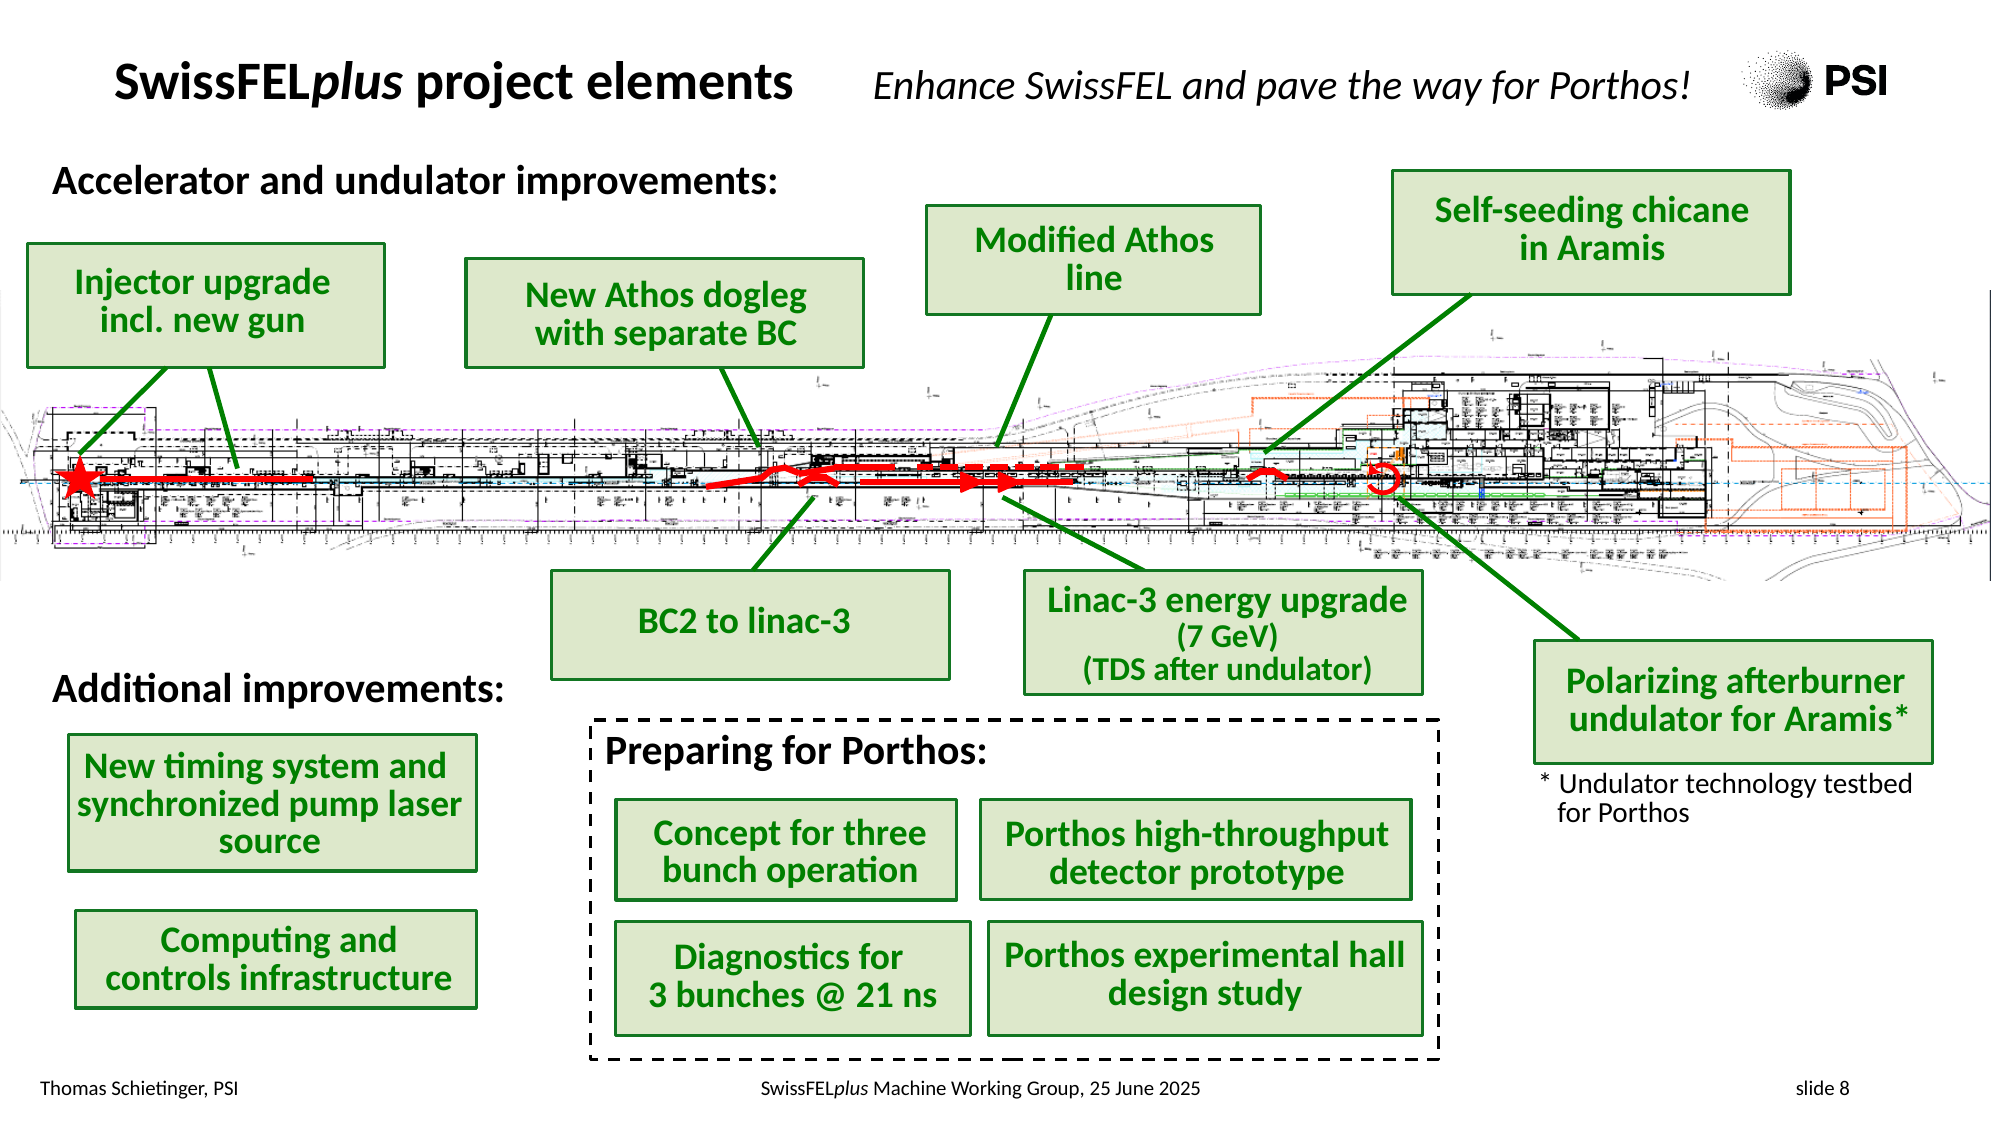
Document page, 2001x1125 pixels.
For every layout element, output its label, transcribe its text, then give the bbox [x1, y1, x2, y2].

text_box * Undulator technology testbed for Porthos [1523, 764, 1967, 838]
text_box [68, 734, 477, 742]
text_box [616, 799, 957, 809]
text_box [27, 243, 385, 368]
text_box [54, 456, 106, 500]
text_box [1392, 170, 1790, 295]
text_box Diagnostics for 3 bunches @ 21 ns [615, 934, 971, 1025]
text_box [75, 910, 477, 1009]
text_box Porthos experimental hall design study [982, 932, 1429, 1027]
text_box [980, 799, 1412, 900]
text_box [551, 570, 950, 680]
text_box BC2 to linac-3 [606, 598, 883, 651]
text_box Linac-3 energy upgrade (7 GeV) (TDS after undulator) [1028, 577, 1428, 697]
text_box Injector upgrade incl. new gun [58, 258, 348, 350]
text_box [615, 921, 971, 934]
text_box Enhance SwissFEL and pave the way for Porthos! [1585, 61, 1707, 118]
text_box Computing and controls infrastructure [88, 916, 471, 1013]
text_box Additional improvements: [37, 663, 575, 721]
text_box Accelerator and undulator improvements: [37, 155, 797, 213]
text_box [1534, 640, 1933, 764]
text_box Polarizing afterburner undulator for Aramis* [1544, 657, 1937, 749]
text_box [465, 258, 864, 368]
text_box Porthos high-throughput detector prototype [983, 811, 1412, 912]
text_box Modified Athos line [955, 216, 1234, 308]
title SwissFELplus project elements [114, 45, 1585, 118]
text_box New timing system and synchronized pump laser source [59, 742, 481, 872]
text_box [615, 1025, 971, 1036]
text_box Concept for three bunch operation [612, 809, 969, 900]
text_box New Athos dogleg with separate BC [500, 271, 832, 363]
text_box Self-seeding chicane in Aramis [1409, 186, 1776, 278]
text_box Preparing for Porthos: [590, 725, 1128, 783]
text_box [988, 1027, 1423, 1036]
picture [0, 290, 1991, 581]
text_box [988, 921, 1423, 932]
text_box [1024, 570, 1423, 695]
text_box [926, 205, 1261, 315]
